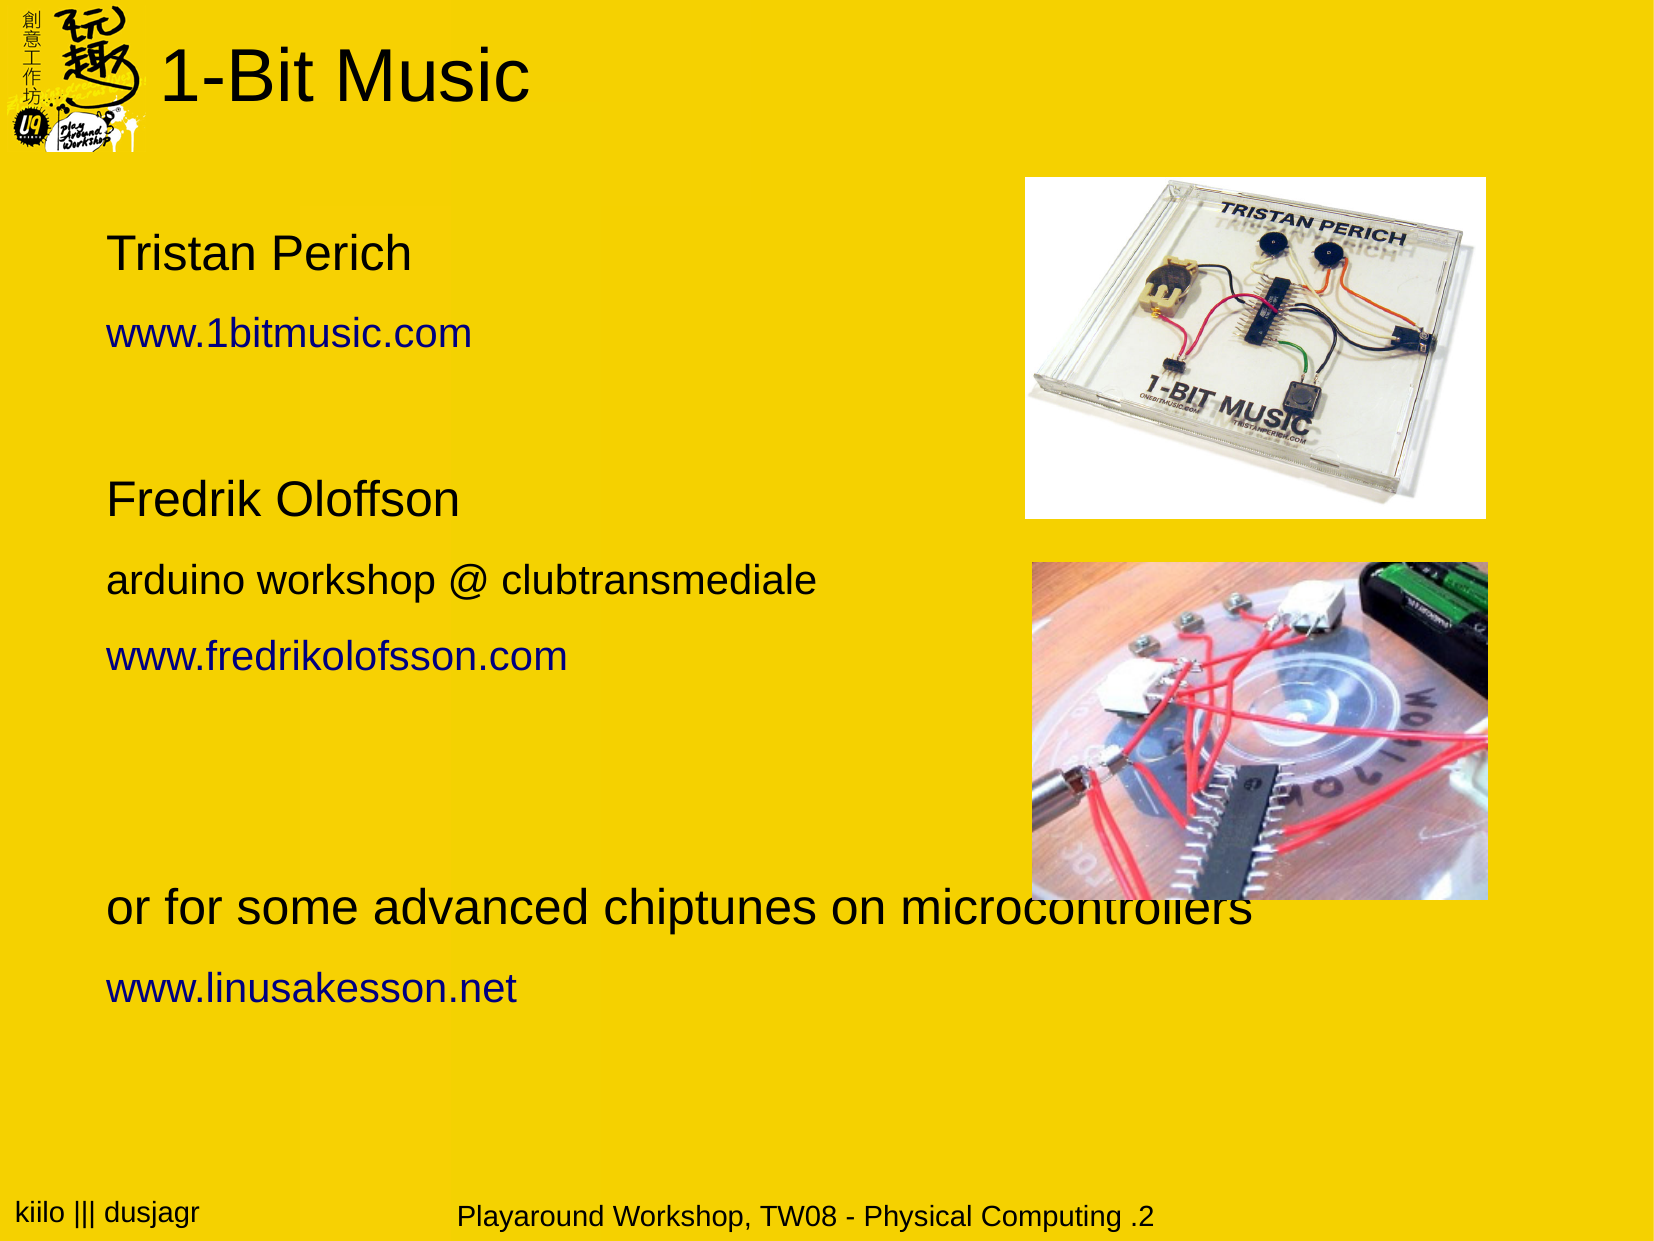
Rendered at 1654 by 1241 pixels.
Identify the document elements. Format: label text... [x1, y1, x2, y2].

picture [0, 0, 1654, 1241]
title 1-Bit Music [159, 0, 1627, 151]
picture [1032, 562, 1488, 900]
list Tristan Perich www.1bitmusic.com Fredrik Oloffson arduino workshop @ clubtransmediale www.fredrikolofsson.com or for some advanced chiptunes on microcontrollers www.linusakesson.net [70, 224, 1627, 1241]
